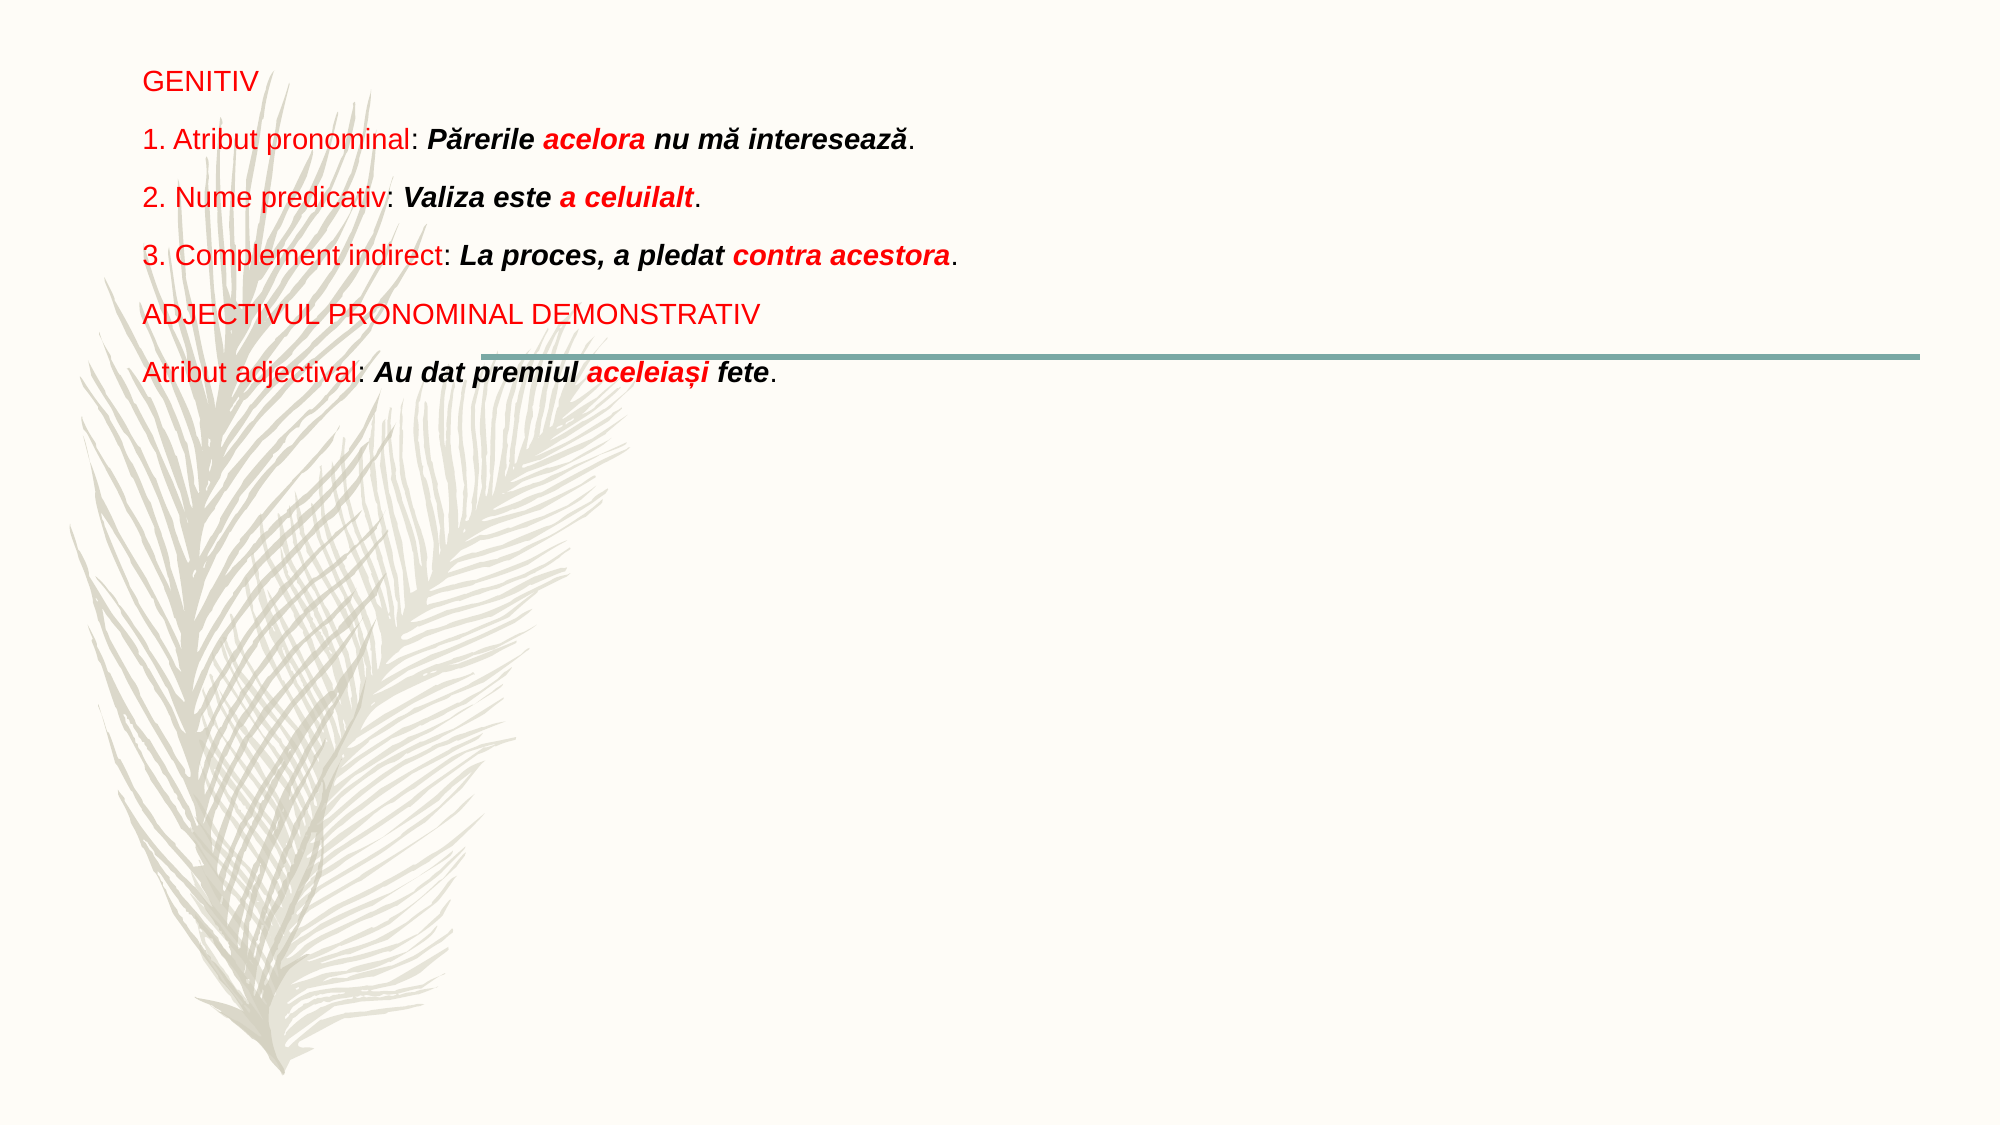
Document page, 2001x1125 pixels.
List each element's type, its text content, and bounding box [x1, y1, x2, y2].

list GENITIV 1. Atribut pronominal: Părerile acelora nu mă interesează. 2. Nume predicativ: Valiza este a celuilalt. 3. Complement indirect: La proces, a pledat contra acestora. ADJECTIVUL PRONOMINAL DEMONSTRATIV Atribut adjectival: Au dat premiul aceleiași fete. [127, 50, 1920, 999]
